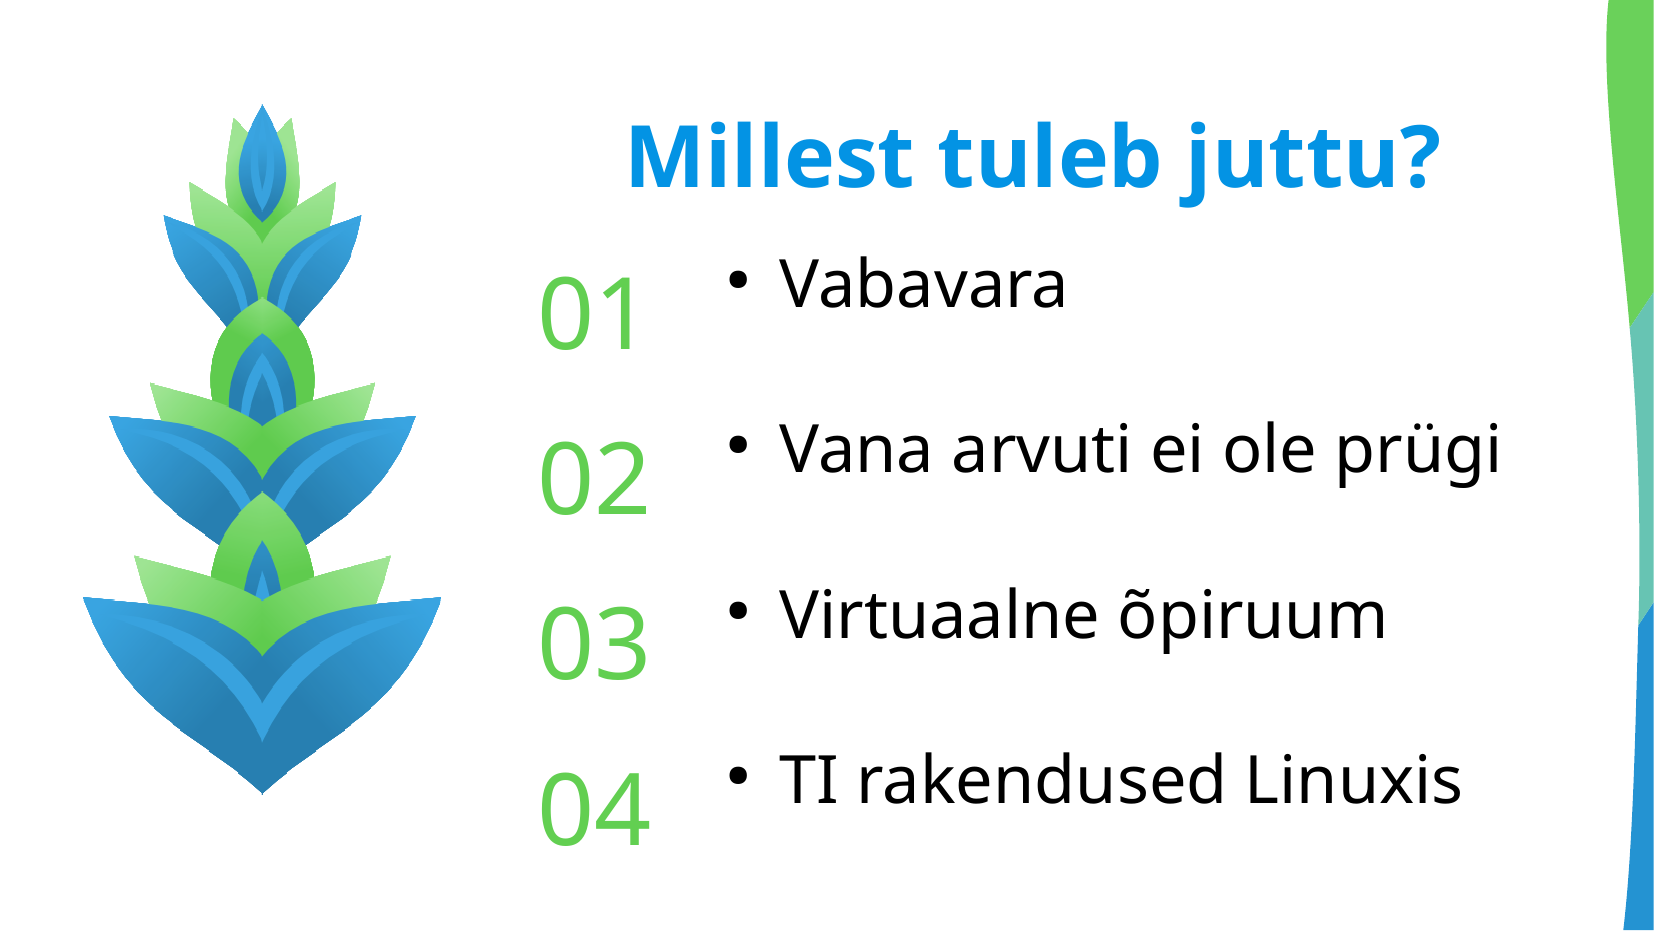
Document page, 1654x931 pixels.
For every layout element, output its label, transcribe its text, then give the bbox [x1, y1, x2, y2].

picture [83, 104, 441, 796]
text_box 01 [531, 236, 680, 385]
list Virtuaalne õpiruum [708, 566, 1595, 715]
text_box 02 [531, 401, 680, 550]
title Millest tuleb juttu? [472, 94, 1595, 213]
list Vabavara [708, 236, 1595, 384]
text_box 04 [531, 732, 680, 881]
list Vana arvuti ei ole prügi [708, 401, 1595, 550]
text_box 03 [531, 566, 680, 716]
list TI rakendused Linuxis [708, 732, 1595, 880]
